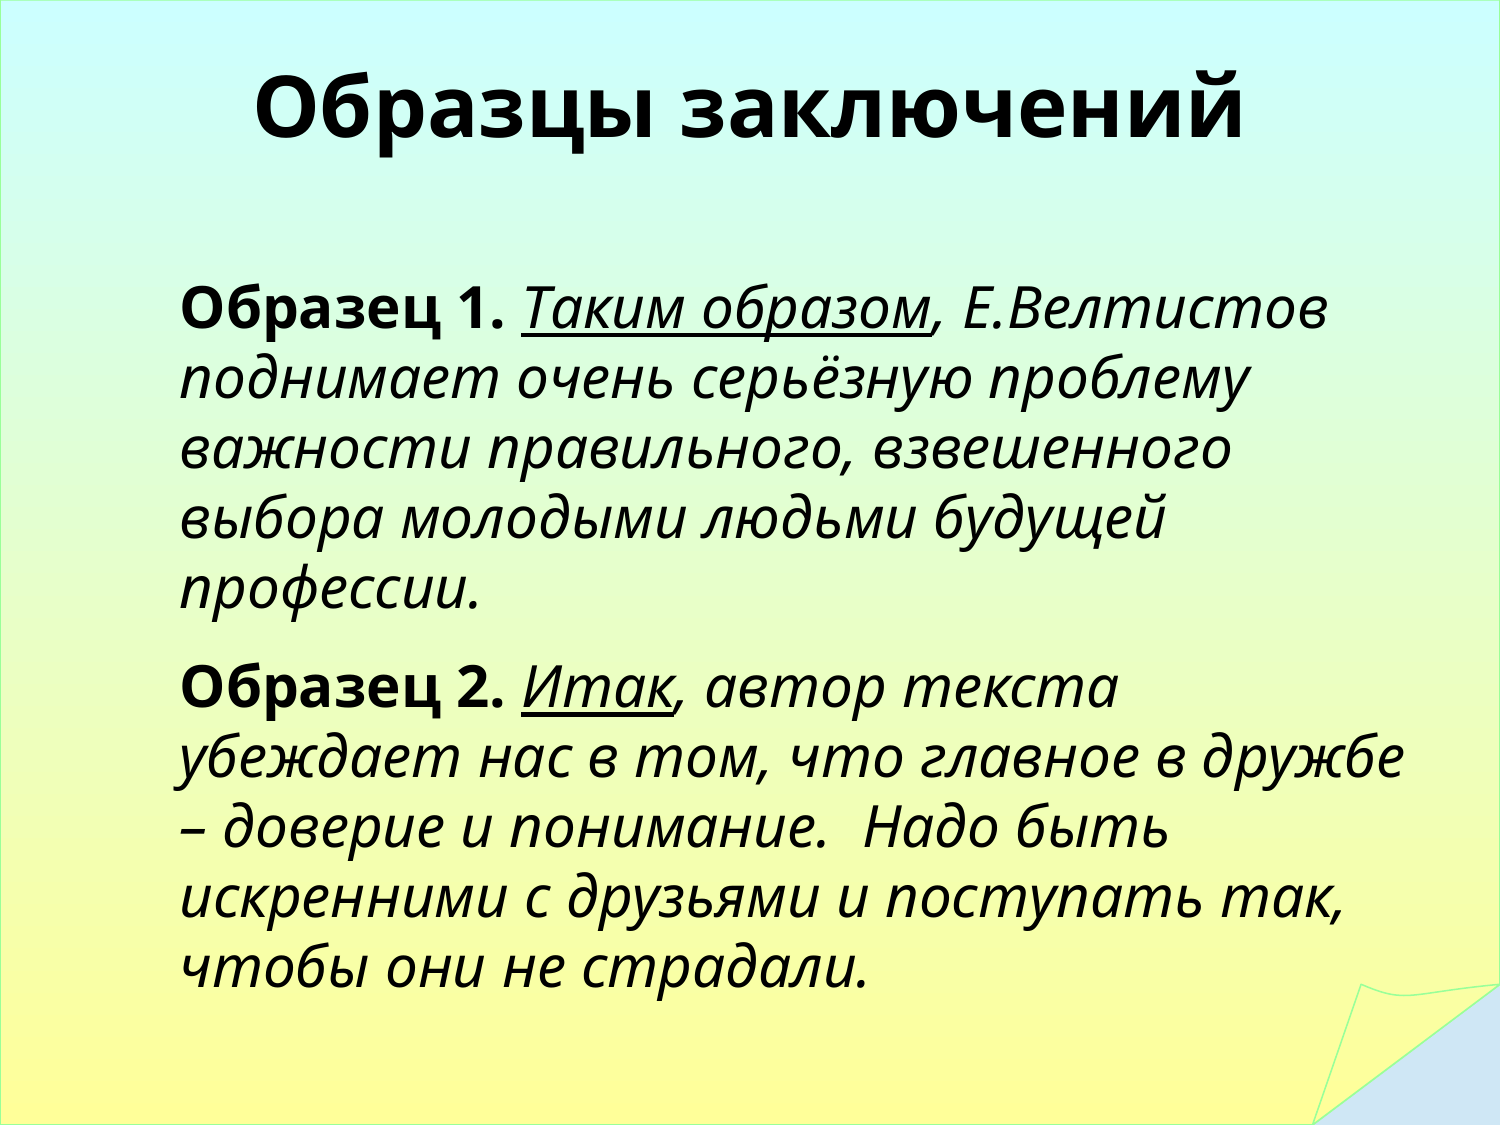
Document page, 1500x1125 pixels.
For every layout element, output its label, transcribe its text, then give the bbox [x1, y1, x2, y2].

title Образцы заключений [75, 45, 1425, 233]
text_box [0, 0, 1500, 1125]
list Образец 1. Таким образом, Е.Велтистов поднимает очень серьёзную проблему важности правильного, взвешенного выбора молодыми людьми будущей профессии. Образец 2. Итак, автор текста убеждает нас в том, что главное в дружбе – доверие и понимание. Надо быть искренними с друзьями и поступать так, чтобы они не страдали. [75, 262, 1425, 1035]
